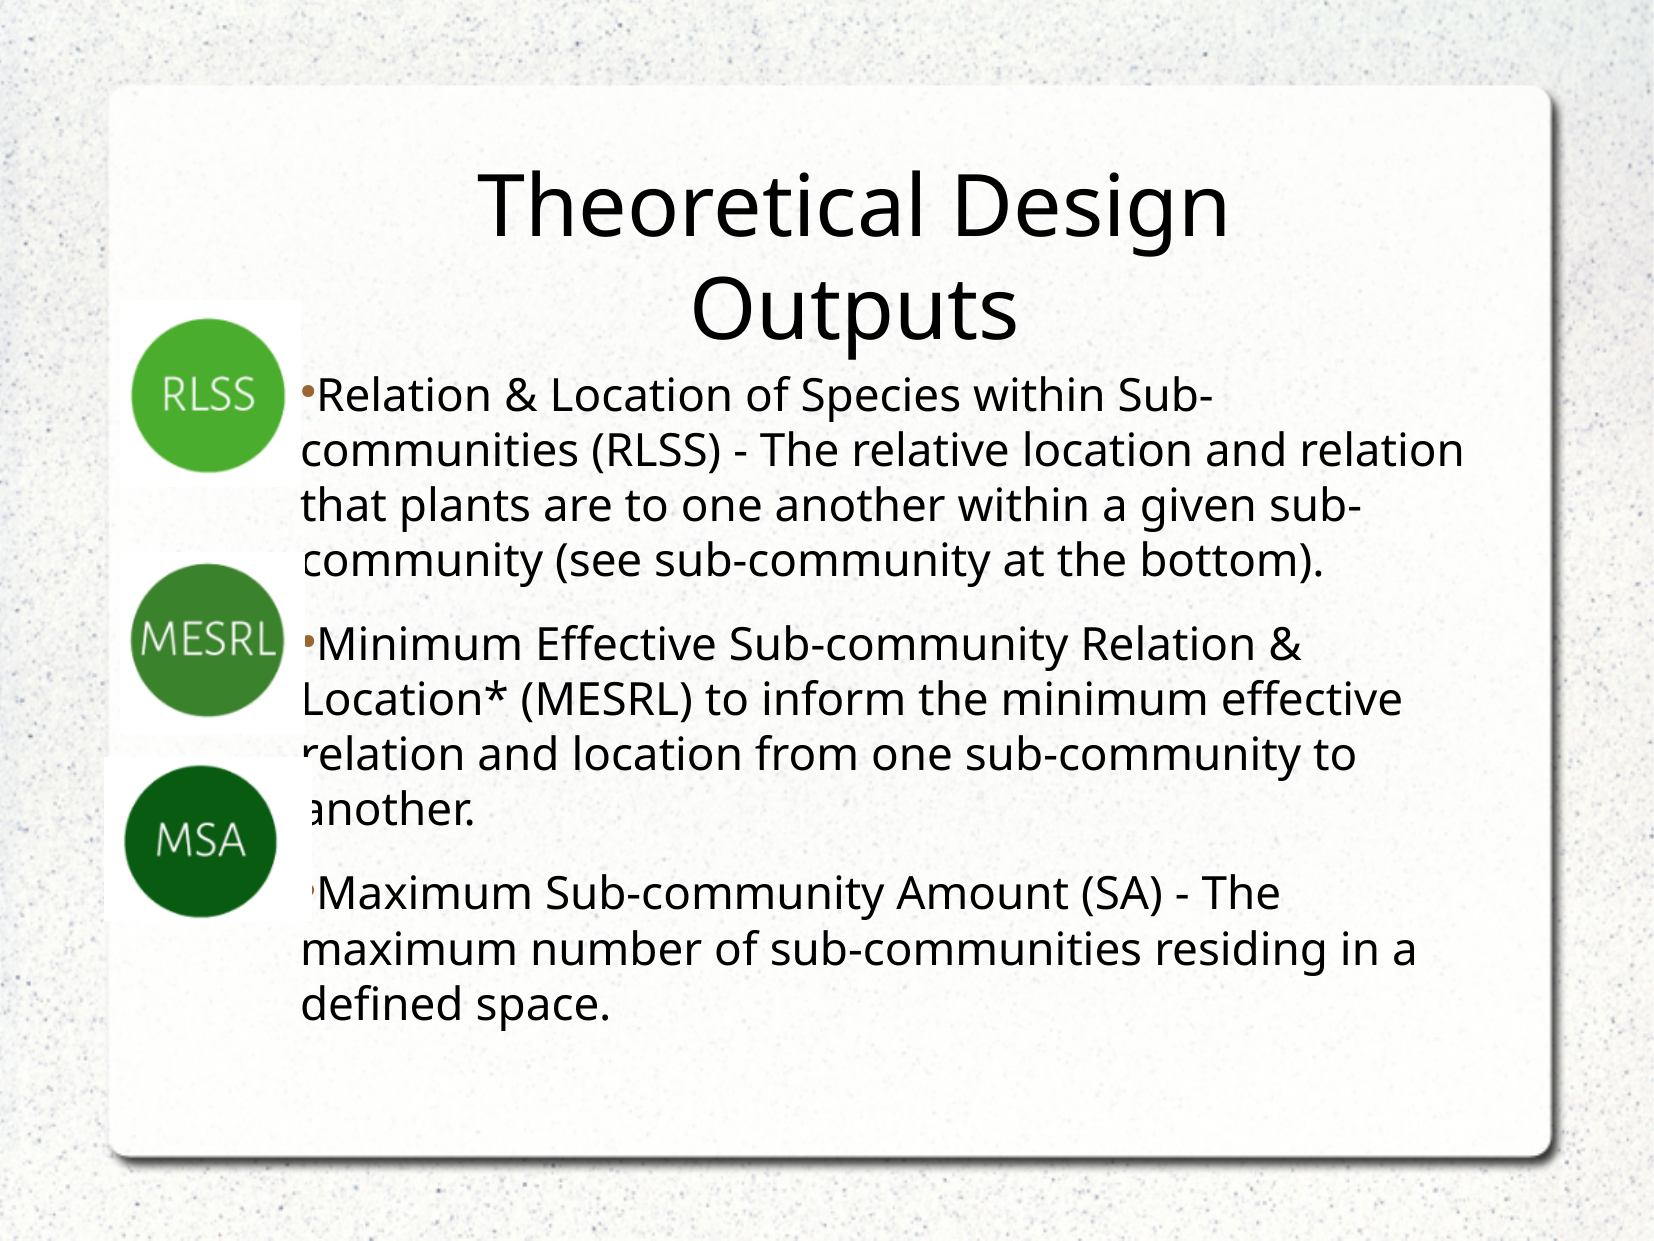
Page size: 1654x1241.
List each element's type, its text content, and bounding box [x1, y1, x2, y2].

picture [120, 300, 301, 487]
text_box Relation & Location of Species within Sub-communities (RLSS) - The relative location and relation that plants are to one another within a given sub-community (see sub-community at the bottom). Minimum Effective Sub-community Relation & Location* (MESRL) to inform the minimum effective relation and location from one sub-community to another. Maximum Sub-community Amount (SA) - The maximum number of sub-communities residing in a defined space. [300, 365, 1486, 1241]
picture [120, 552, 305, 734]
text_box Theoretical Design Outputs [360, 150, 1351, 316]
picture [104, 757, 312, 921]
